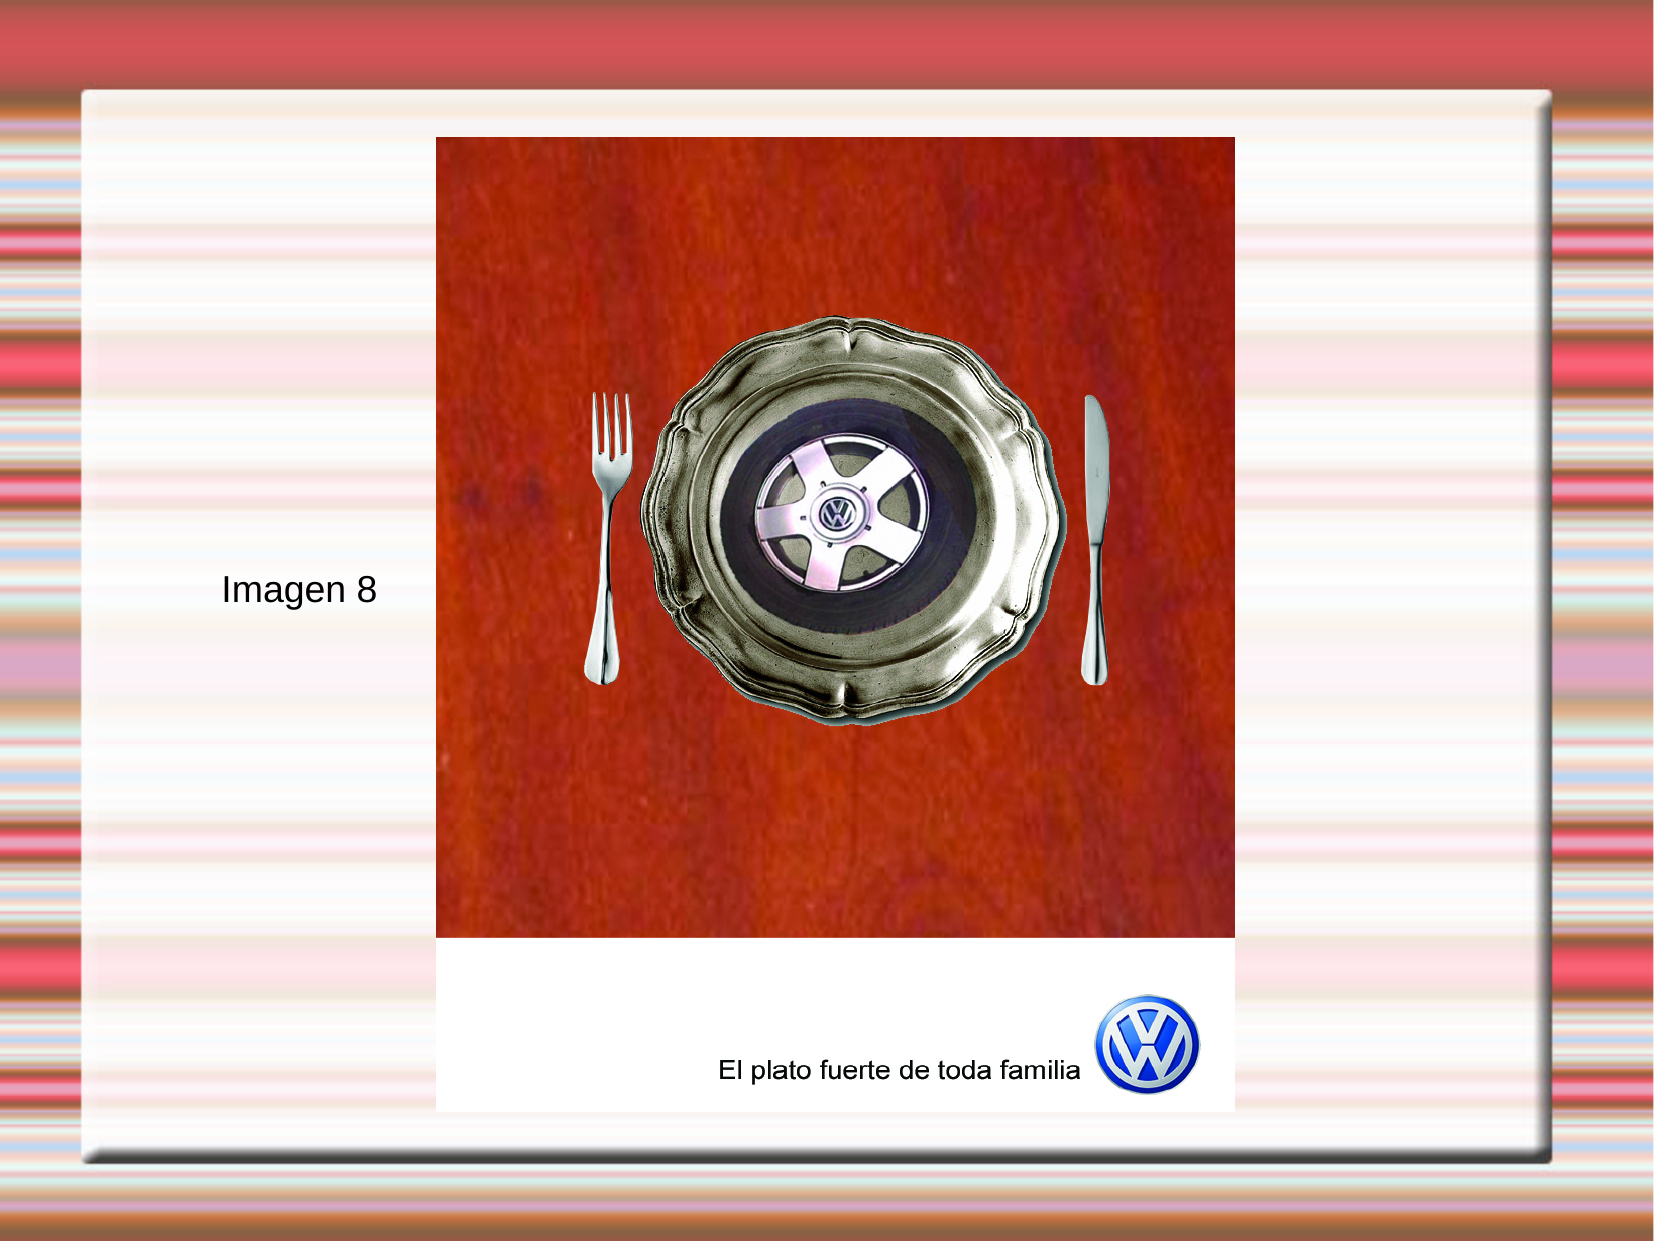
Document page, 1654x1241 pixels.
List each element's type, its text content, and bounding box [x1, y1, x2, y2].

text_box Imagen 8 [206, 561, 443, 618]
picture [0, 0, 1654, 1241]
